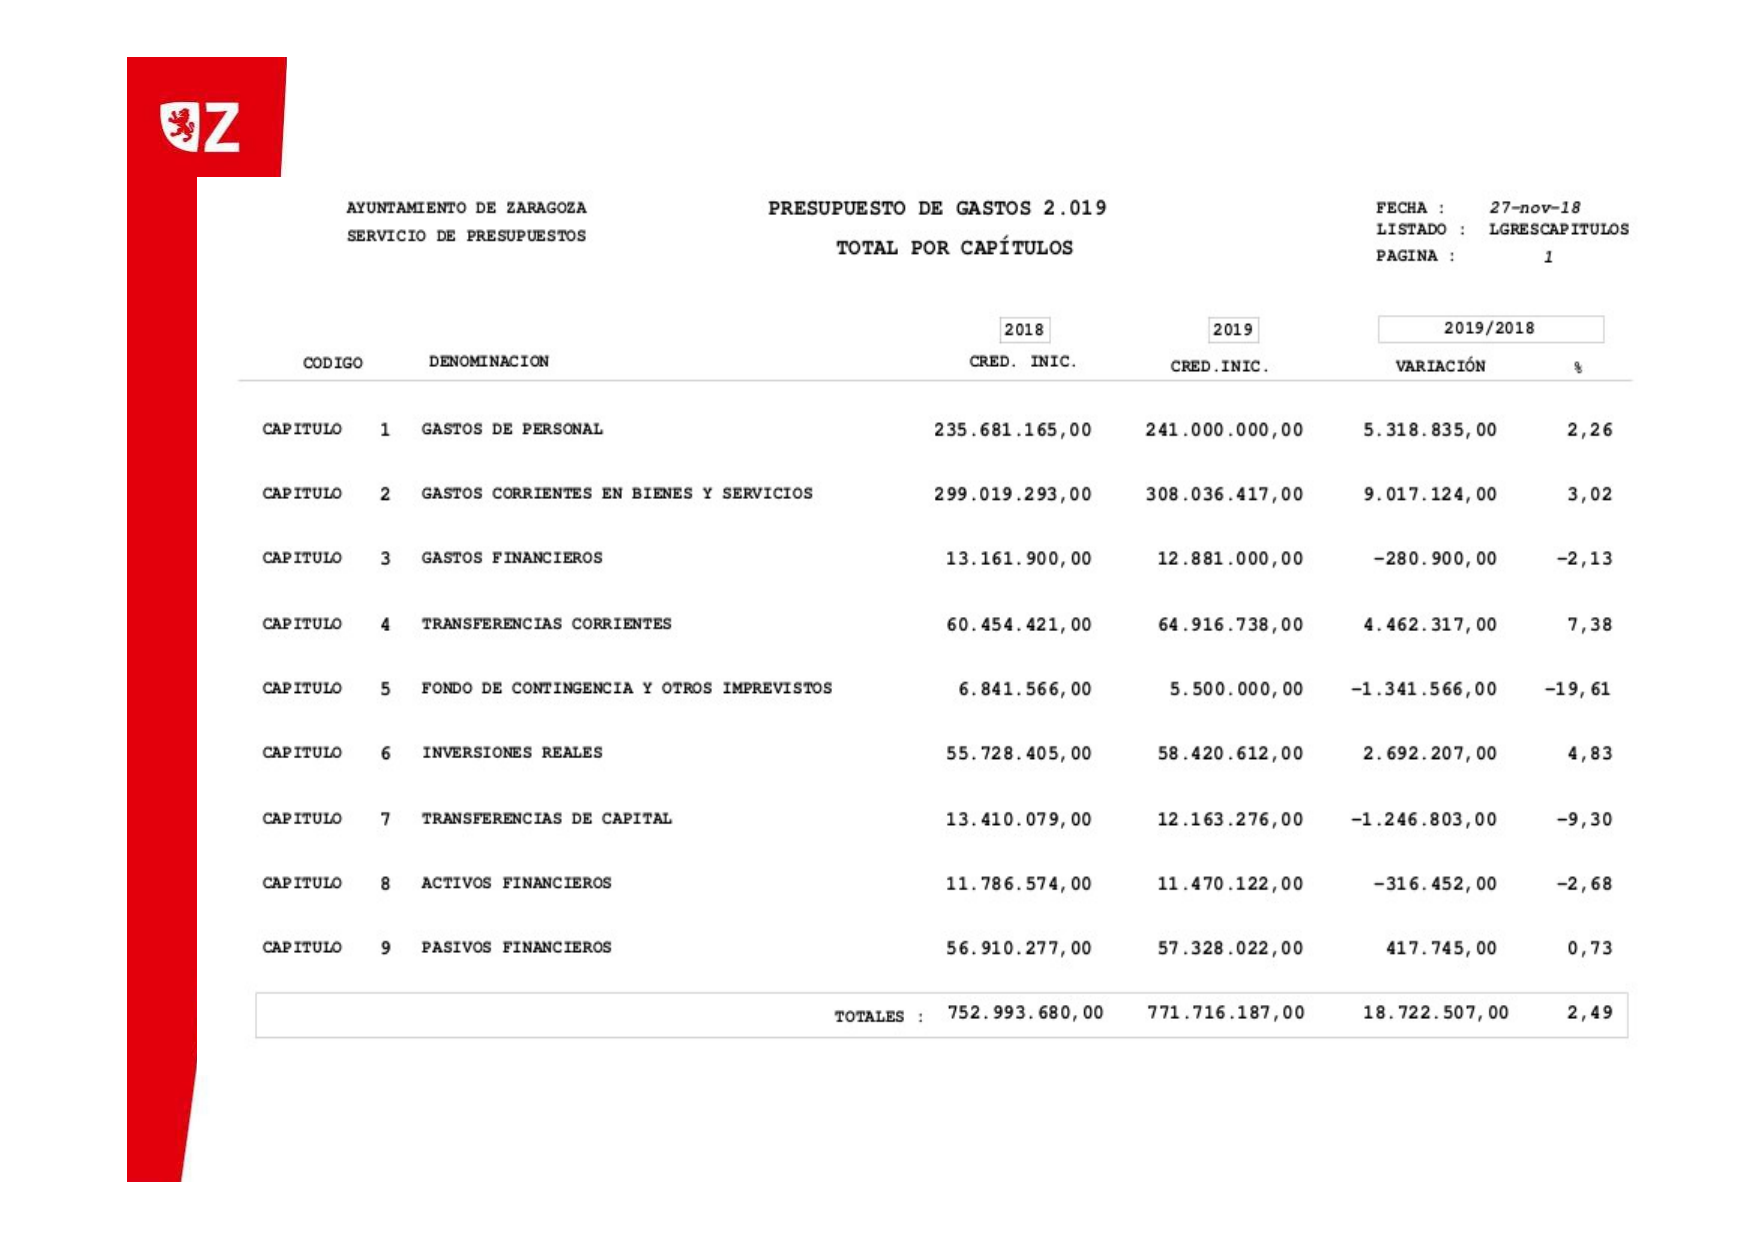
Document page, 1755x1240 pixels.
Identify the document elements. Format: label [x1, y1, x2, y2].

picture [127, 57, 1737, 1182]
